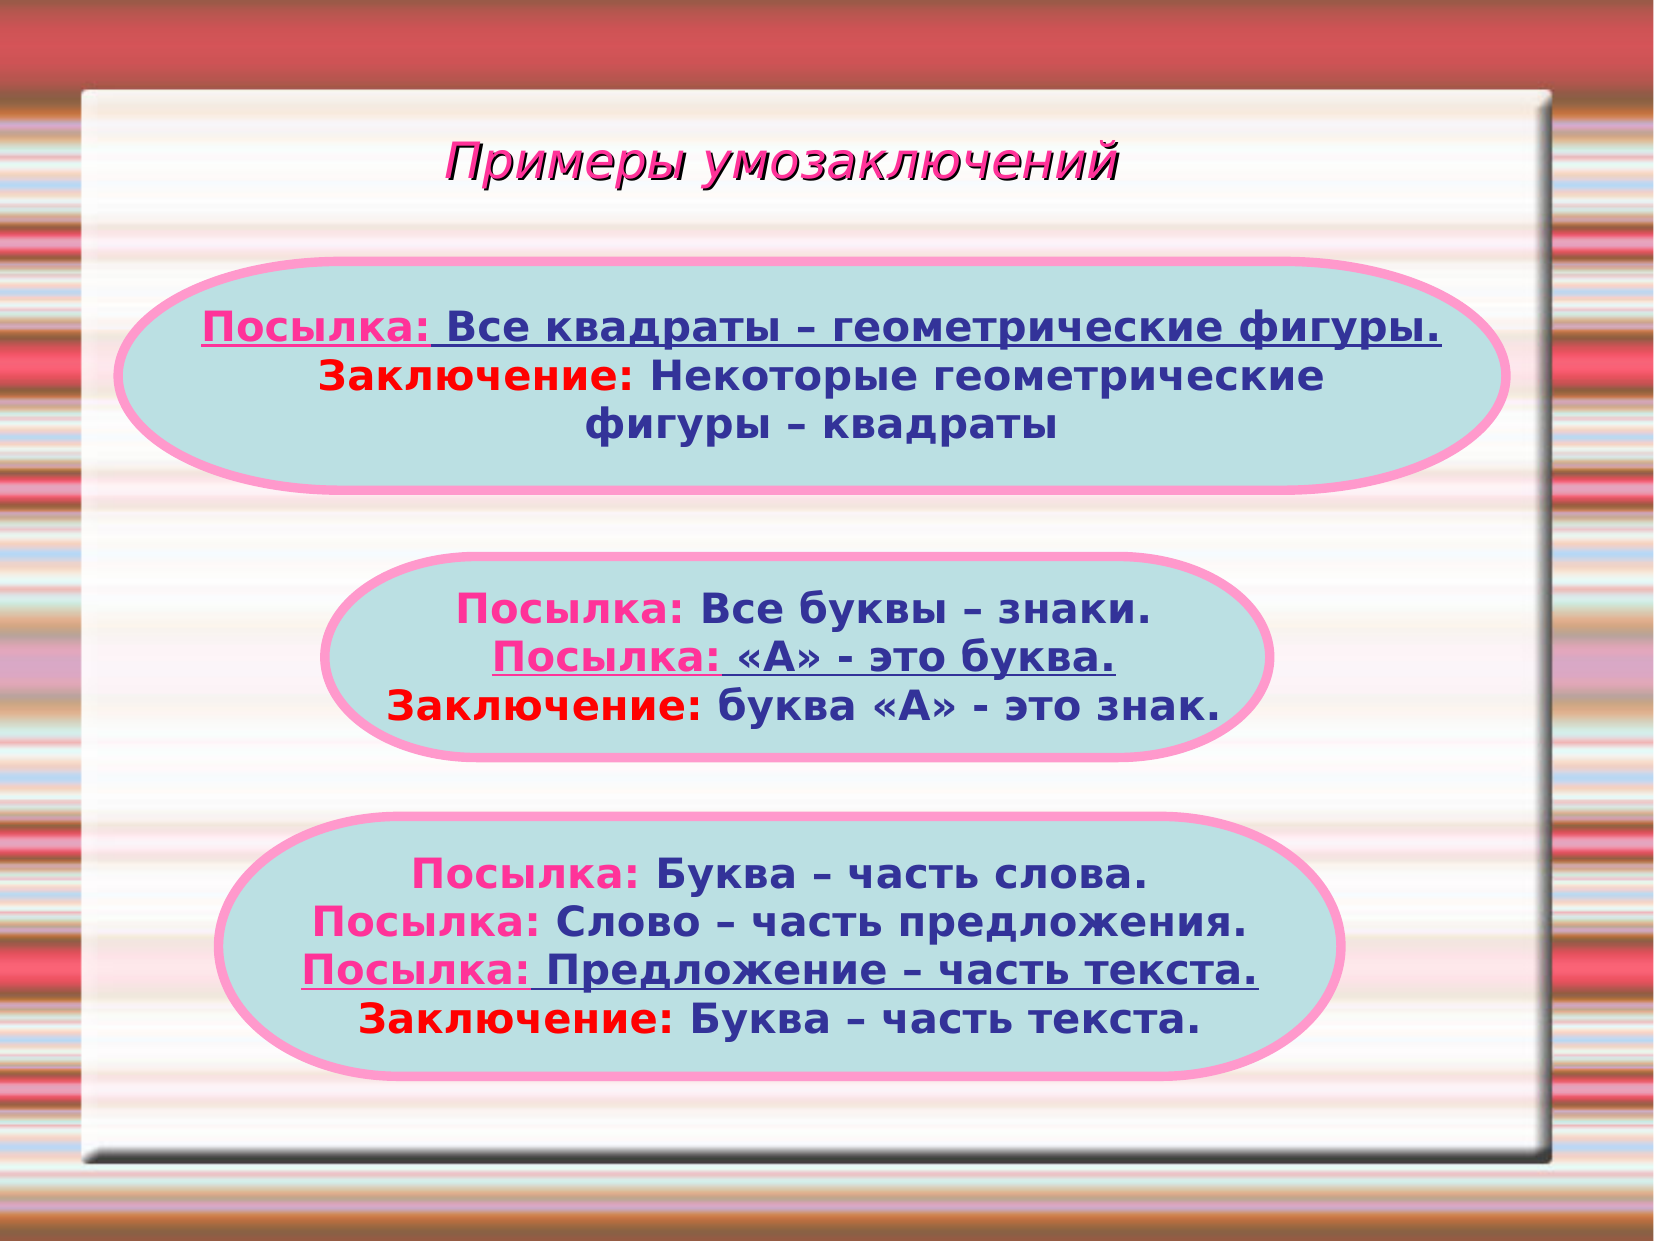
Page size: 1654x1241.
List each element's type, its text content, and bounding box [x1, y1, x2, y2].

text_box Посылка: Буква – часть слова. Посылка: Слово – часть предложения. Посылка: Предложение – часть текста. Заключение: Буква – часть текста. [218, 816, 1341, 1077]
text_box Посылка: Все квадраты – геометрические фигуры. Заключение: Некоторые геометрические фигуры – квадраты [118, 261, 1506, 491]
picture [0, 0, 1654, 1241]
text_box Посылка: Все буквы – знаки. Посылка: «А» - это буква. Заключение: буква «А» - это знак. [324, 556, 1270, 758]
text_box Примеры умозаключений [430, 123, 1135, 198]
